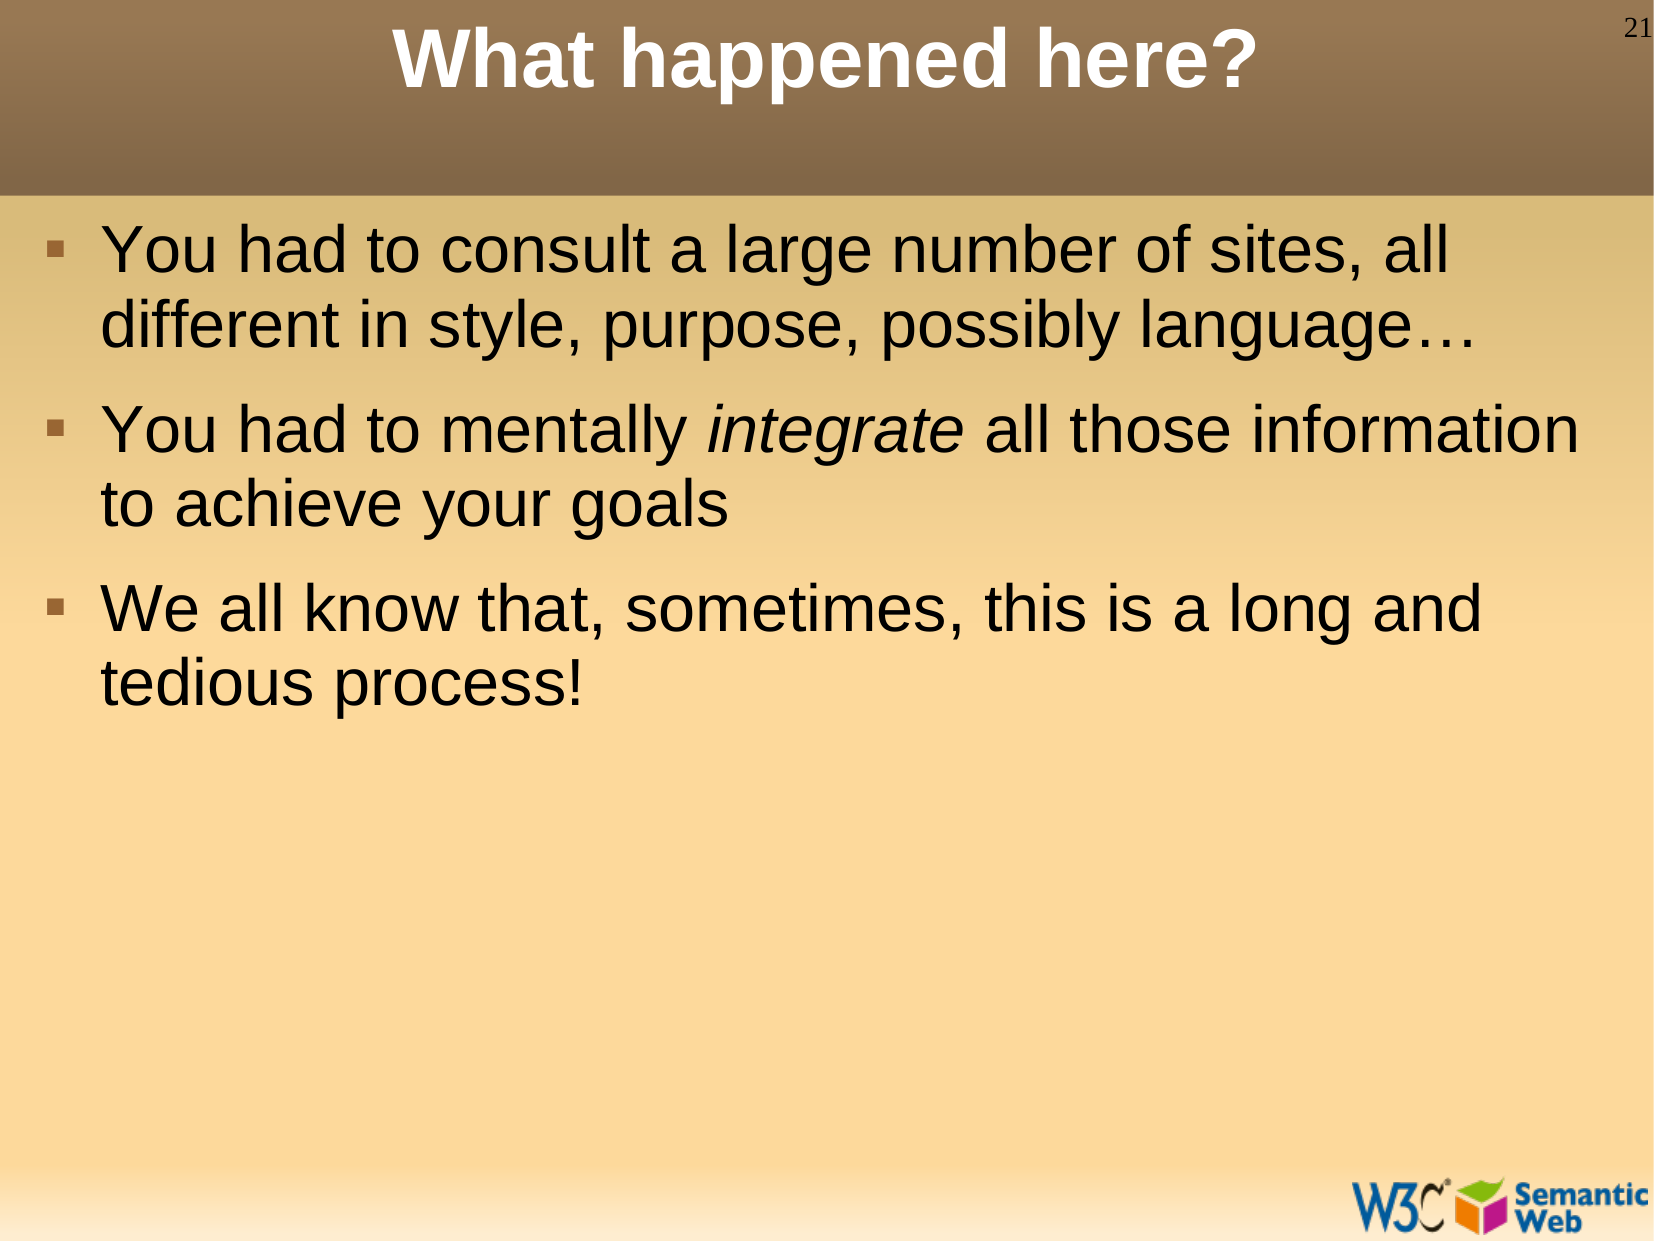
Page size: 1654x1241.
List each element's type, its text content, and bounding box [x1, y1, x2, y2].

title What happened here? [0, 0, 1654, 119]
list You had to consult a large number of sites, all different in style, purpose, possibly language… You had to mentally integrate all those information to achieve your goals We all know that, sometimes, this is a long and tedious process! [29, 212, 1624, 1199]
picture [0, 119, 1654, 1241]
